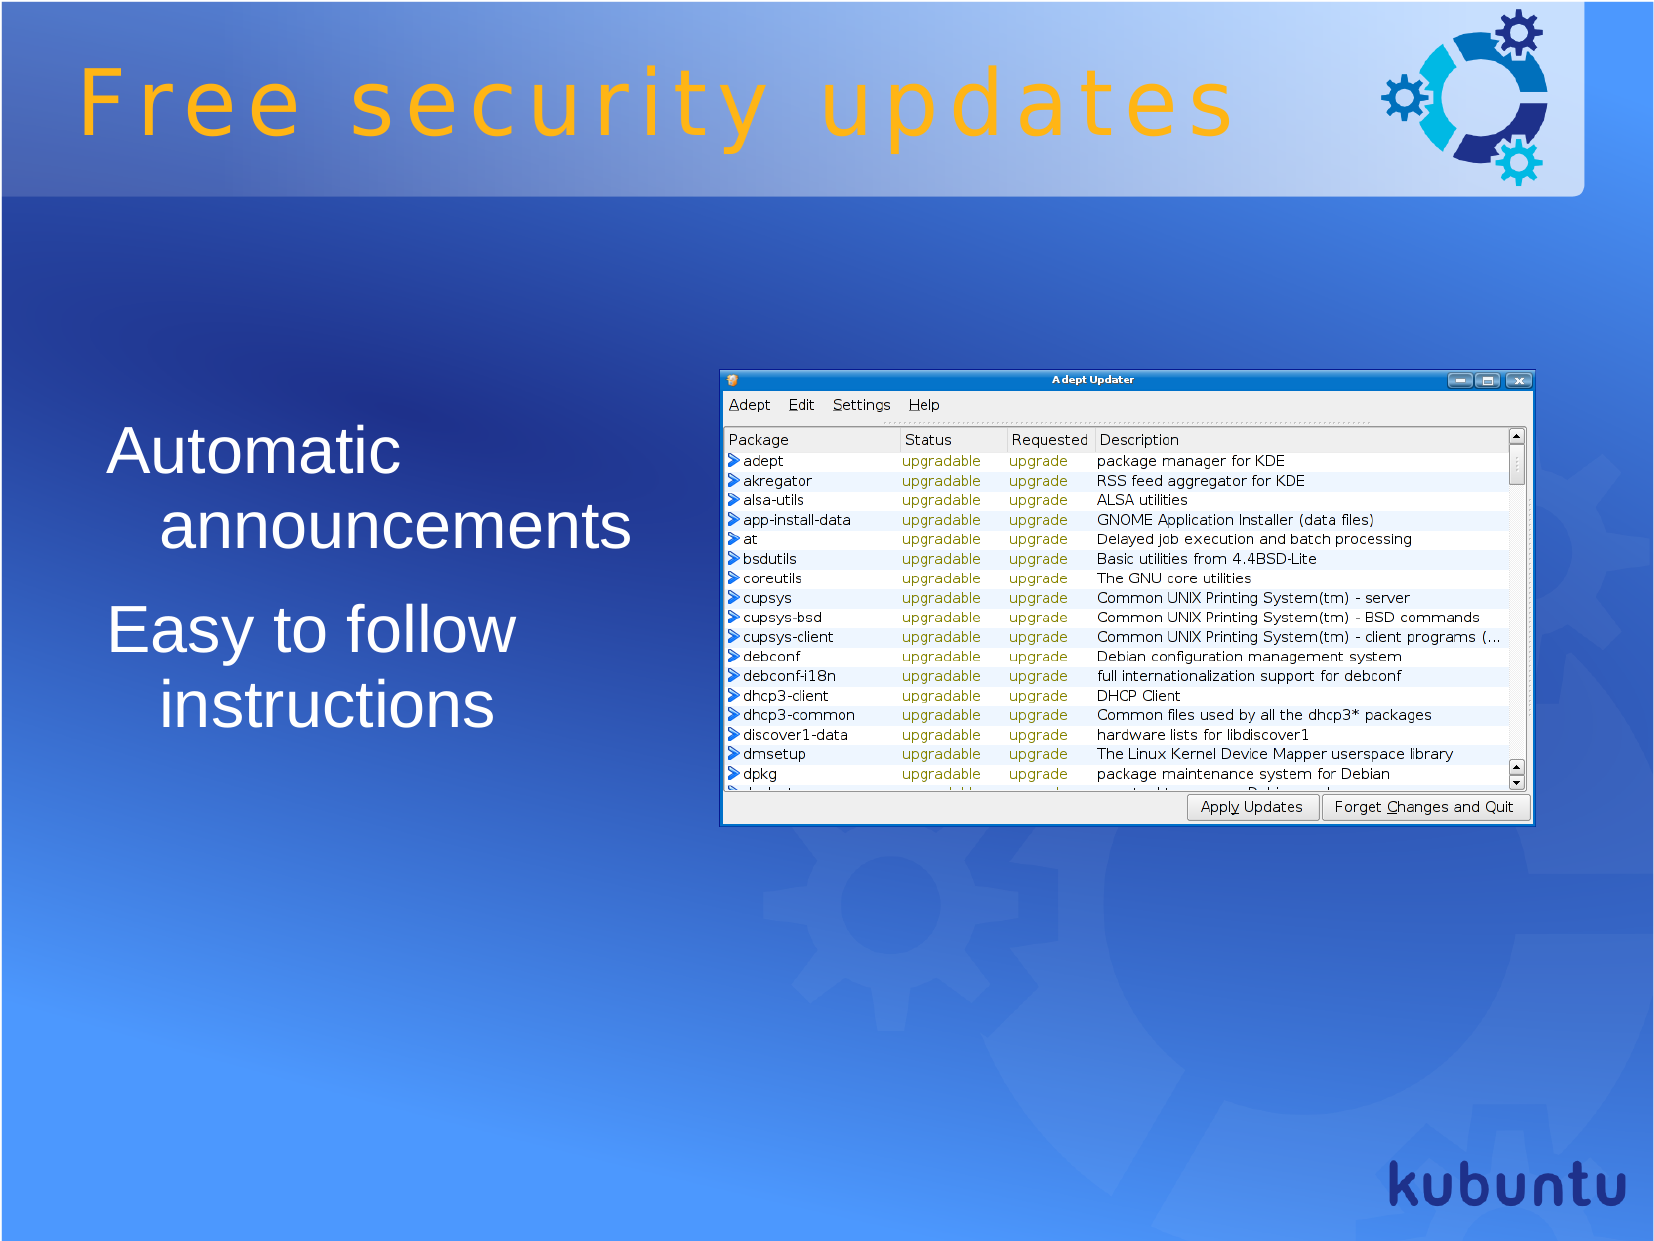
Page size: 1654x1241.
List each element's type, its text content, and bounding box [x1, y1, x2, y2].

list Automatic announcements Easy to follow instructions [88, 413, 827, 1093]
title Free security updates [76, 0, 1300, 207]
picture [0, 0, 1654, 1241]
